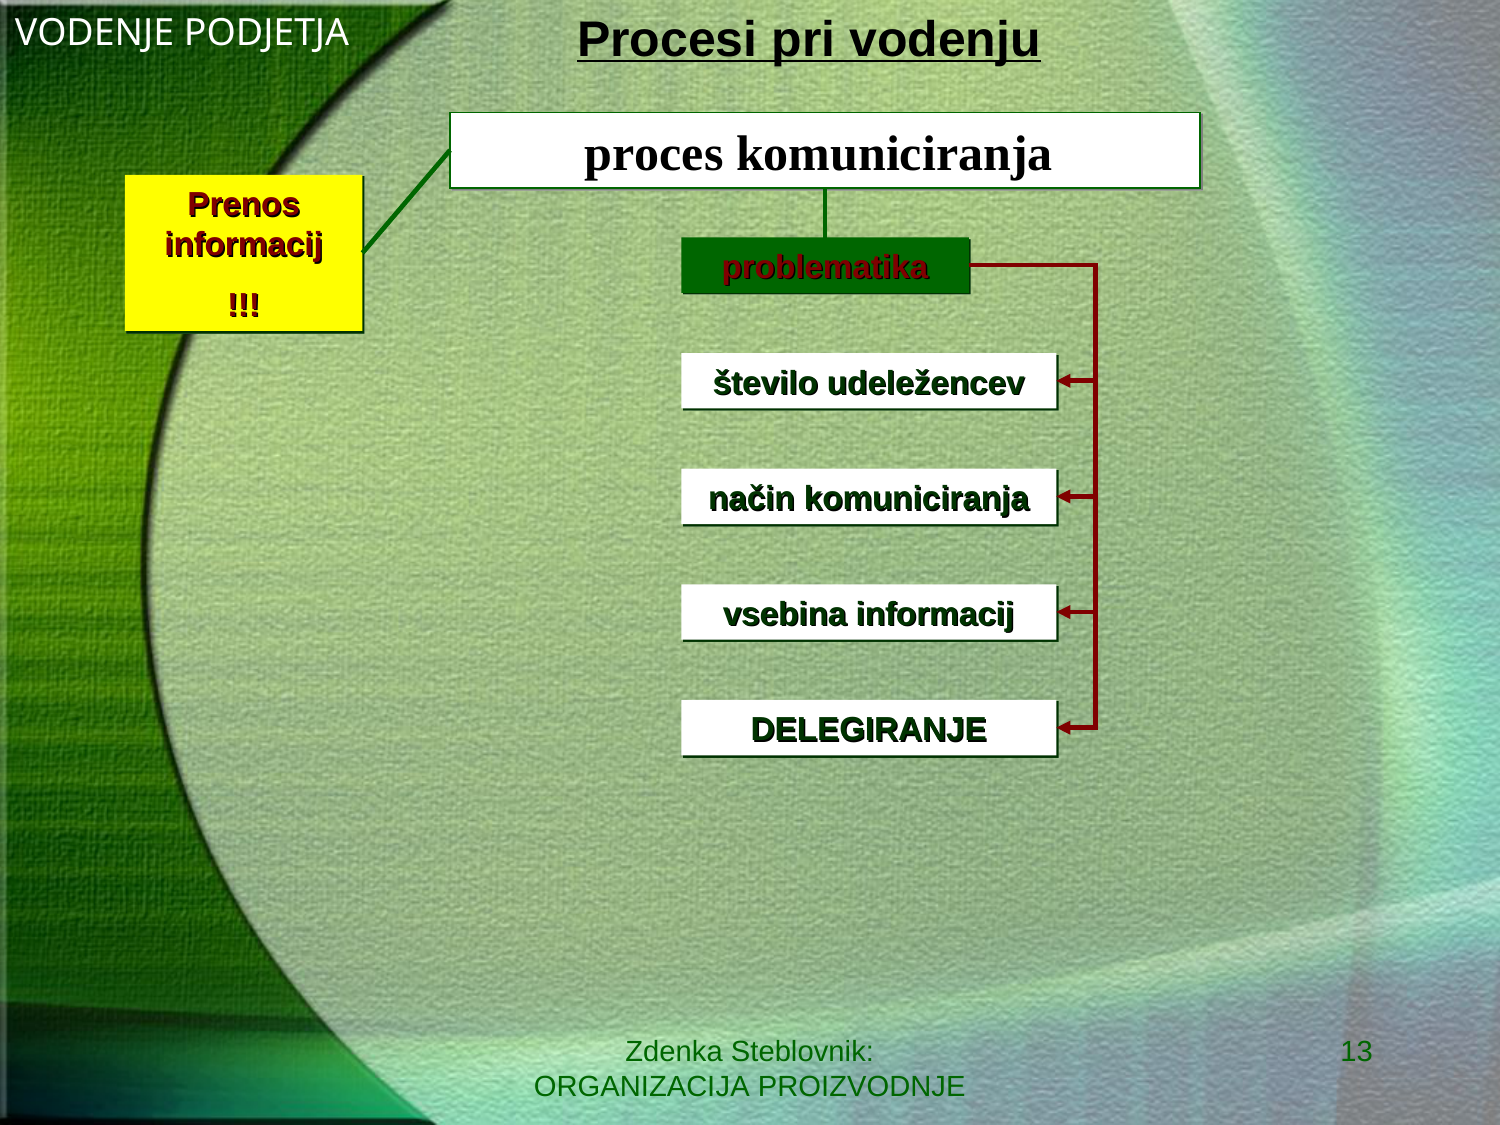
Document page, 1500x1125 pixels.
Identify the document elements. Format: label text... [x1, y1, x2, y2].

text_box Prenos informacij !!! [124, 174, 363, 331]
text_box Zdenka Steblovnik: ORGANIZACIJA PROIZVODNJE [512, 1025, 988, 1101]
text_box VODENJE PODJETJA [0, 0, 475, 61]
text_box način komuniciranja [681, 468, 1057, 525]
text_box DELEGIRANJE [681, 699, 1057, 756]
text_box <number> [1074, 1025, 1388, 1101]
picture [0, 0, 1500, 1125]
text_box Procesi pri vodenju [562, 24, 1338, 71]
text_box vsebina informacij [681, 584, 1057, 640]
text_box proces komuniciranja [450, 112, 1201, 188]
text_box problematika [681, 237, 969, 293]
text_box število udeležencev [681, 353, 1057, 409]
